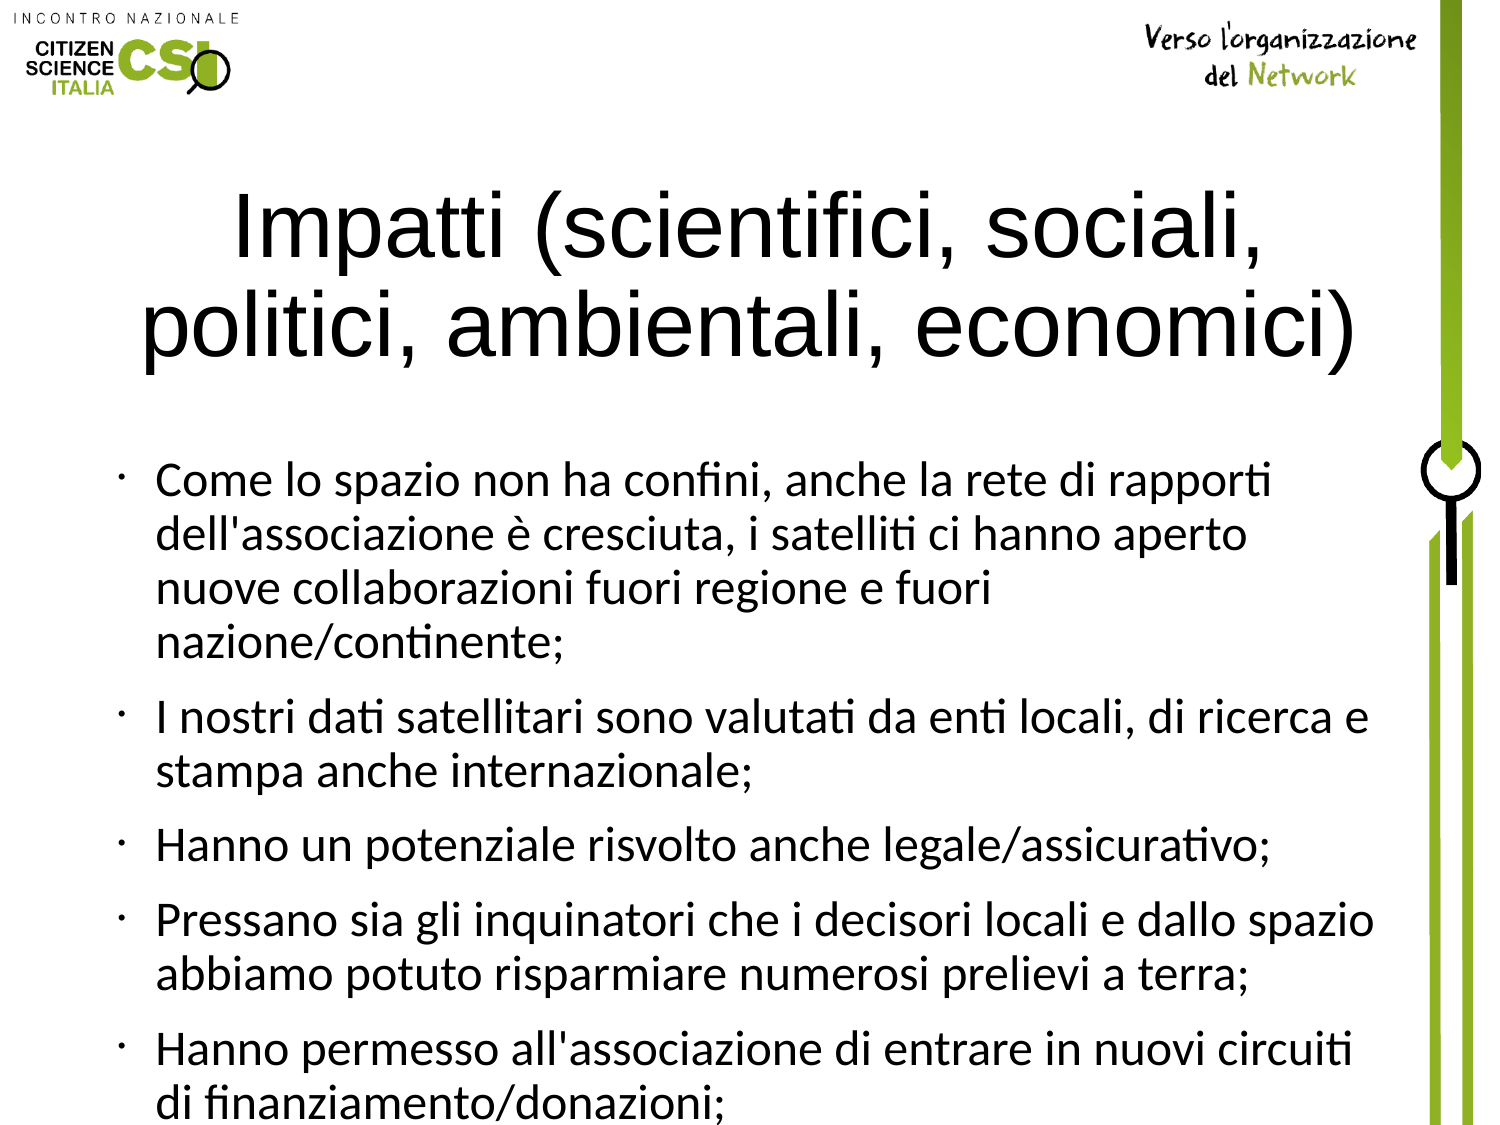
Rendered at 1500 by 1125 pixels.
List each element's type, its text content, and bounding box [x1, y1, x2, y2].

list Come lo spazio non ha confini, anche la rete di rapporti dell'associazione è cresciuta, i satelliti ci hanno aperto nuove collaborazioni fuori regione e fuori nazione/continente; I nostri dati satellitari sono valutati da enti locali, di ricerca e stampa anche internazionale; Hanno un potenziale risvolto anche legale/assicurativo; Pressano sia gli inquinatori che i decisori locali e dallo spazio abbiamo potuto risparmiare numerosi prelievi a terra; Hanno permesso all'associazione di entrare in nuovi circuiti di finanziamento/donazioni; [103, 379, 1397, 1094]
picture [5, 12, 247, 24]
title Impatti (scientifici, sociali, politici, ambientali, economici) [103, 170, 1397, 379]
picture [18, 37, 238, 97]
picture [1140, 0, 1482, 1125]
